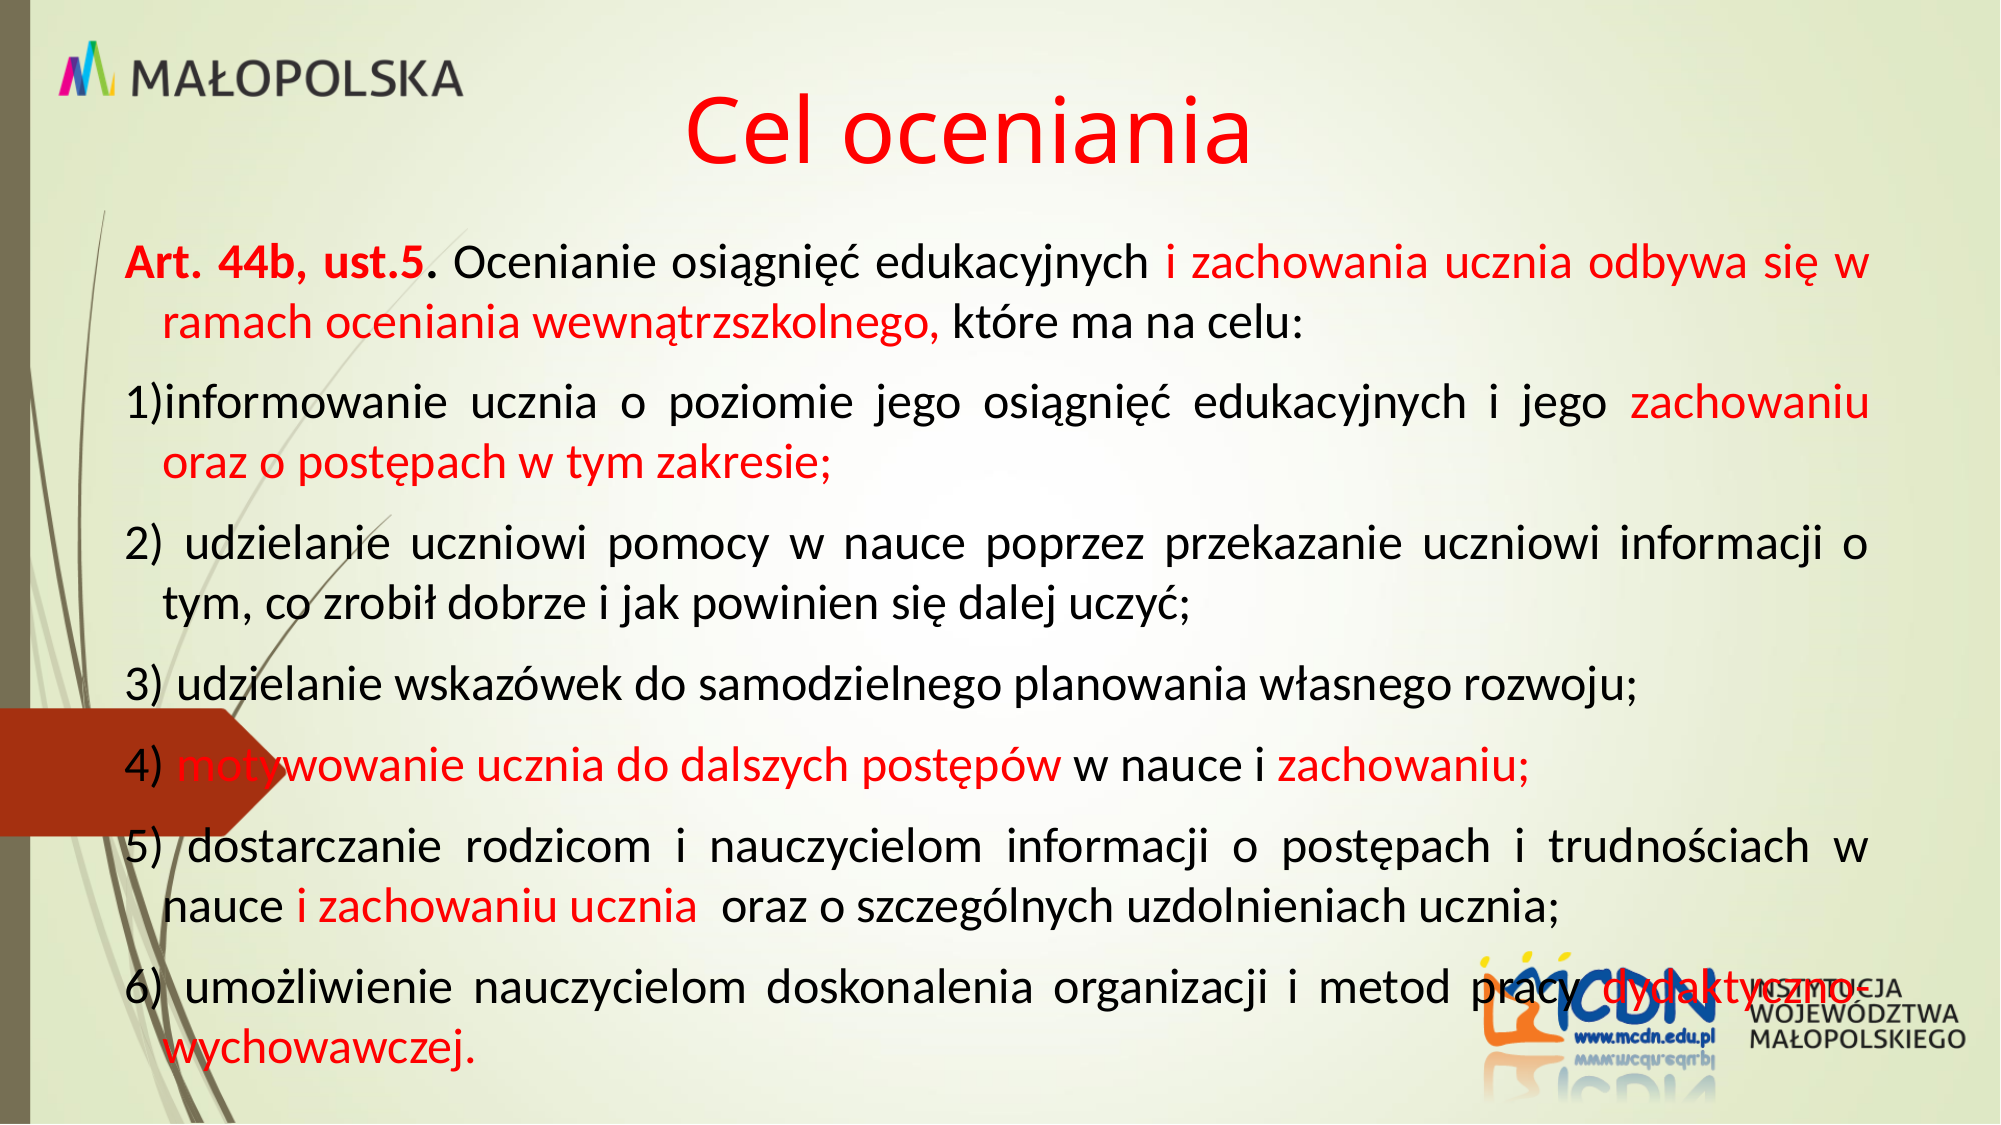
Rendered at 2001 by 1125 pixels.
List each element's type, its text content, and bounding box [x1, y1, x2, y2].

picture [0, 0, 2001, 1125]
list Art. 44b, ust.5. Ocenianie osiągnięć edukacyjnych i zachowania ucznia odbywa się w ramach oceniania wewnątrzszkolnego, które ma na celu: 1)informowanie ucznia o poziomie jego osiągnięć edukacyjnych i jego zachowaniu oraz o postępach w tym zakresie; 2) udzielanie uczniowi pomocy w nauce poprzez przekazanie uczniowi informacji o tym, co zrobił dobrze i jak powinien się dalej uczyć; 3) udzielanie wskazówek do samodzielnego planowania własnego rozwoju; 4) motywowanie ucznia do dalszych postępów w nauce i zachowaniu; 5) dostarczanie rodzicom i nauczycielom informacji o postępach i trudnościach w nauce i zachowaniu ucznia oraz o szczególnych uzdolnieniach ucznia; 6) umożliwienie nauczycielom doskonalenia organizacji i metod pracy dydaktyczno-wychowawczej. [109, 220, 1886, 1085]
title Cel oceniania [324, 45, 1638, 209]
